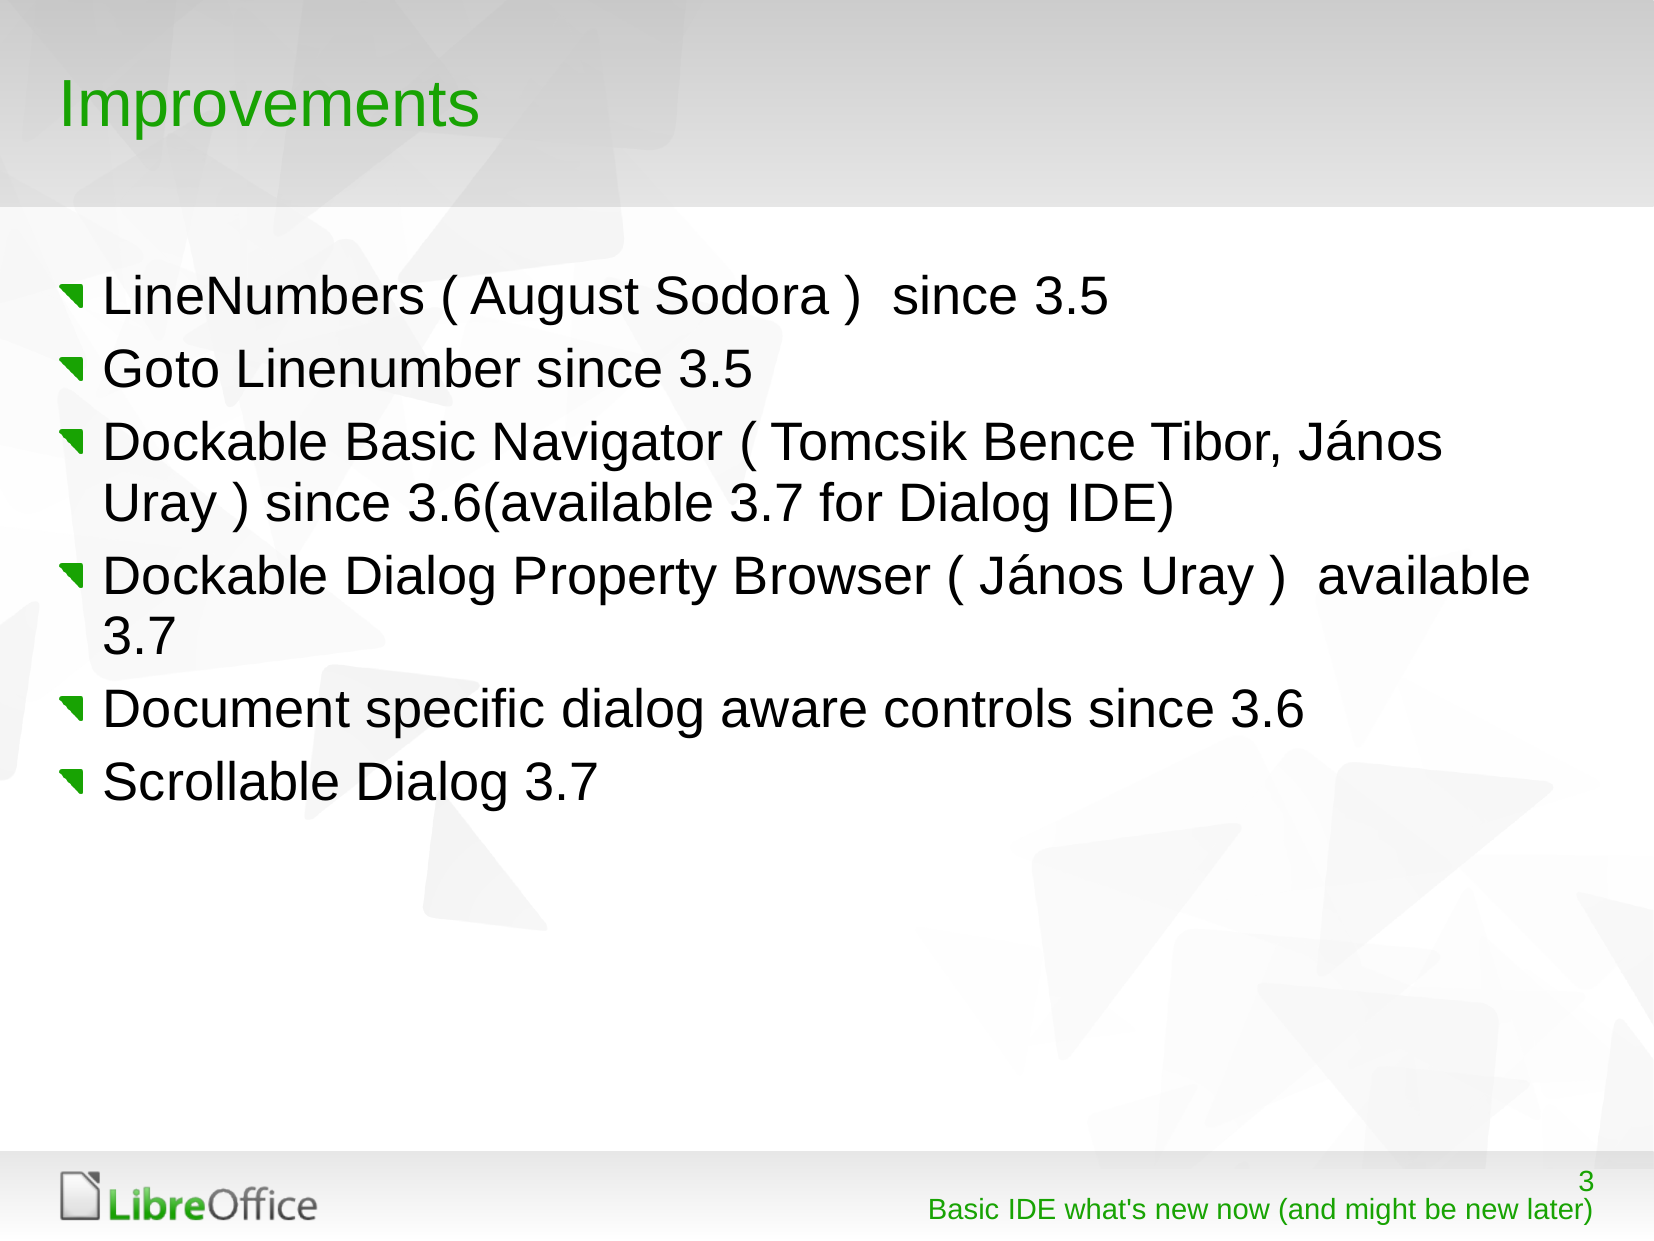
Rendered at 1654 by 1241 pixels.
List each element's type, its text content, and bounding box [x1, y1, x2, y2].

picture [0, 0, 783, 931]
picture [41, 1152, 337, 1240]
title Improvements [59, 29, 1595, 178]
picture [915, 548, 1654, 1169]
list LineNumbers ( August Sodora ) since 3.5 Goto Linenumber since 3.5 Dockable Basic Navigator ( Tomcsik Bence Tibor, János Uray ) since 3.6(available 3.7 for Dialog IDE) Dockable Dialog Property Browser ( János Uray ) available 3.7 Document specific dialog aware controls since 3.6 Scrollable Dialog 3.7 [59, 265, 1595, 1085]
